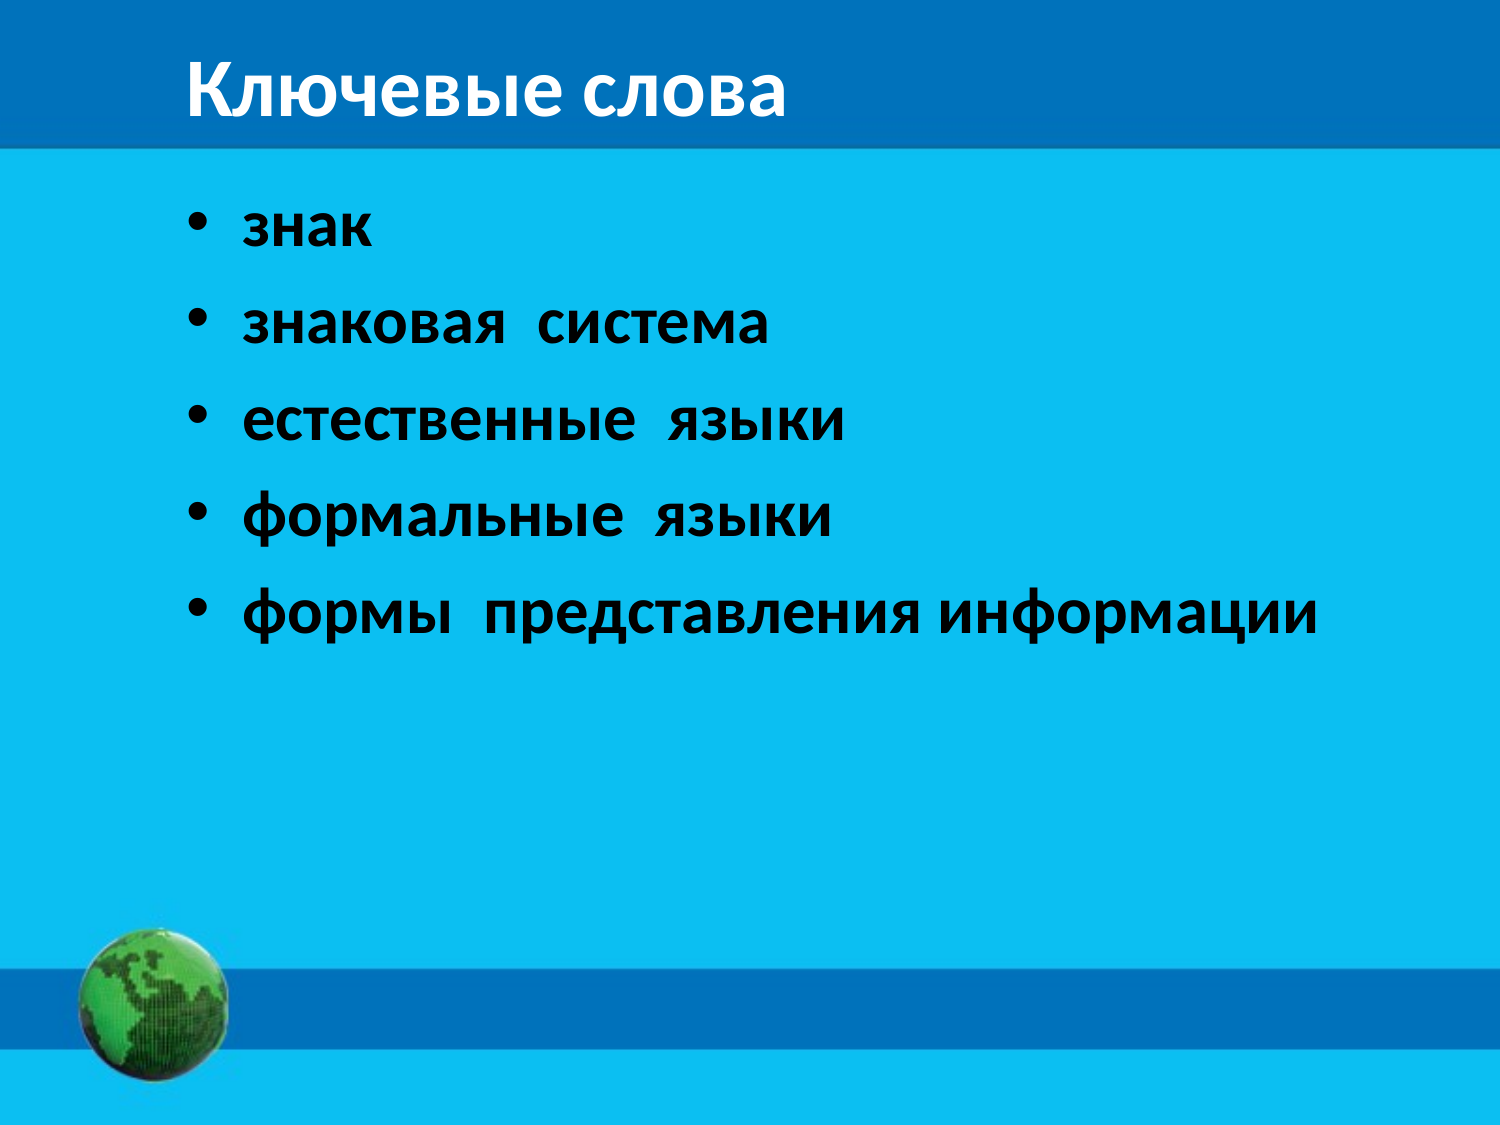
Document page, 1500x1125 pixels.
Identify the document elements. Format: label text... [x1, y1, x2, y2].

text_box Ключевые слова [171, 30, 1426, 135]
picture [0, 924, 1500, 1084]
picture [0, 0, 1500, 146]
text_box знак знаковая система естественные языки формальные языки формы представления информации [171, 172, 1426, 1005]
